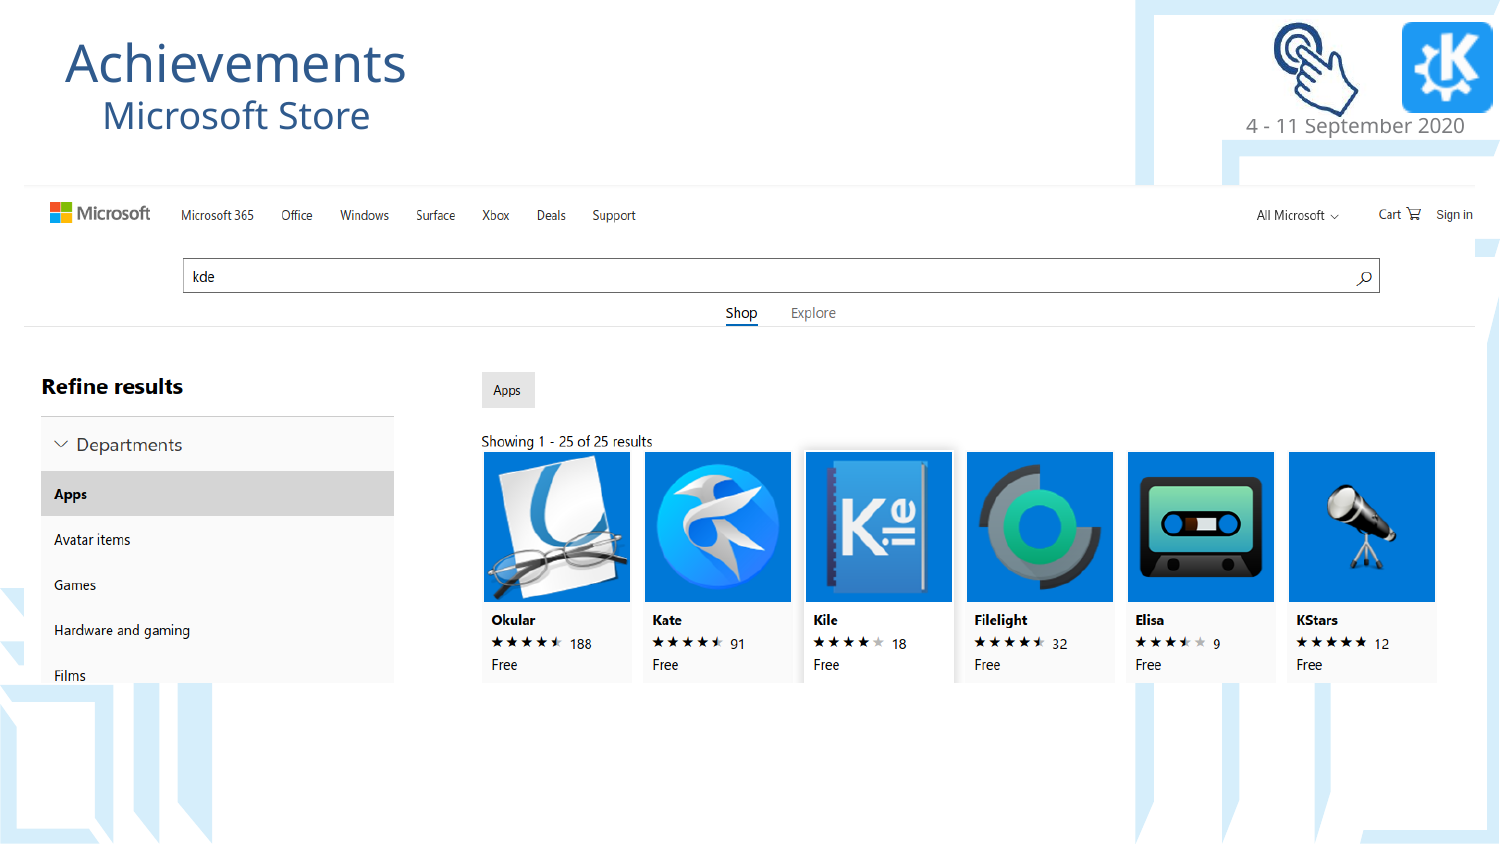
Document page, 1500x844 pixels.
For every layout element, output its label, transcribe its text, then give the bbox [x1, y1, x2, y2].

picture [1242, 19, 1390, 119]
picture [1402, 22, 1493, 113]
picture [24, 185, 1475, 683]
title Achievements Microsoft Store [17, 6, 456, 161]
